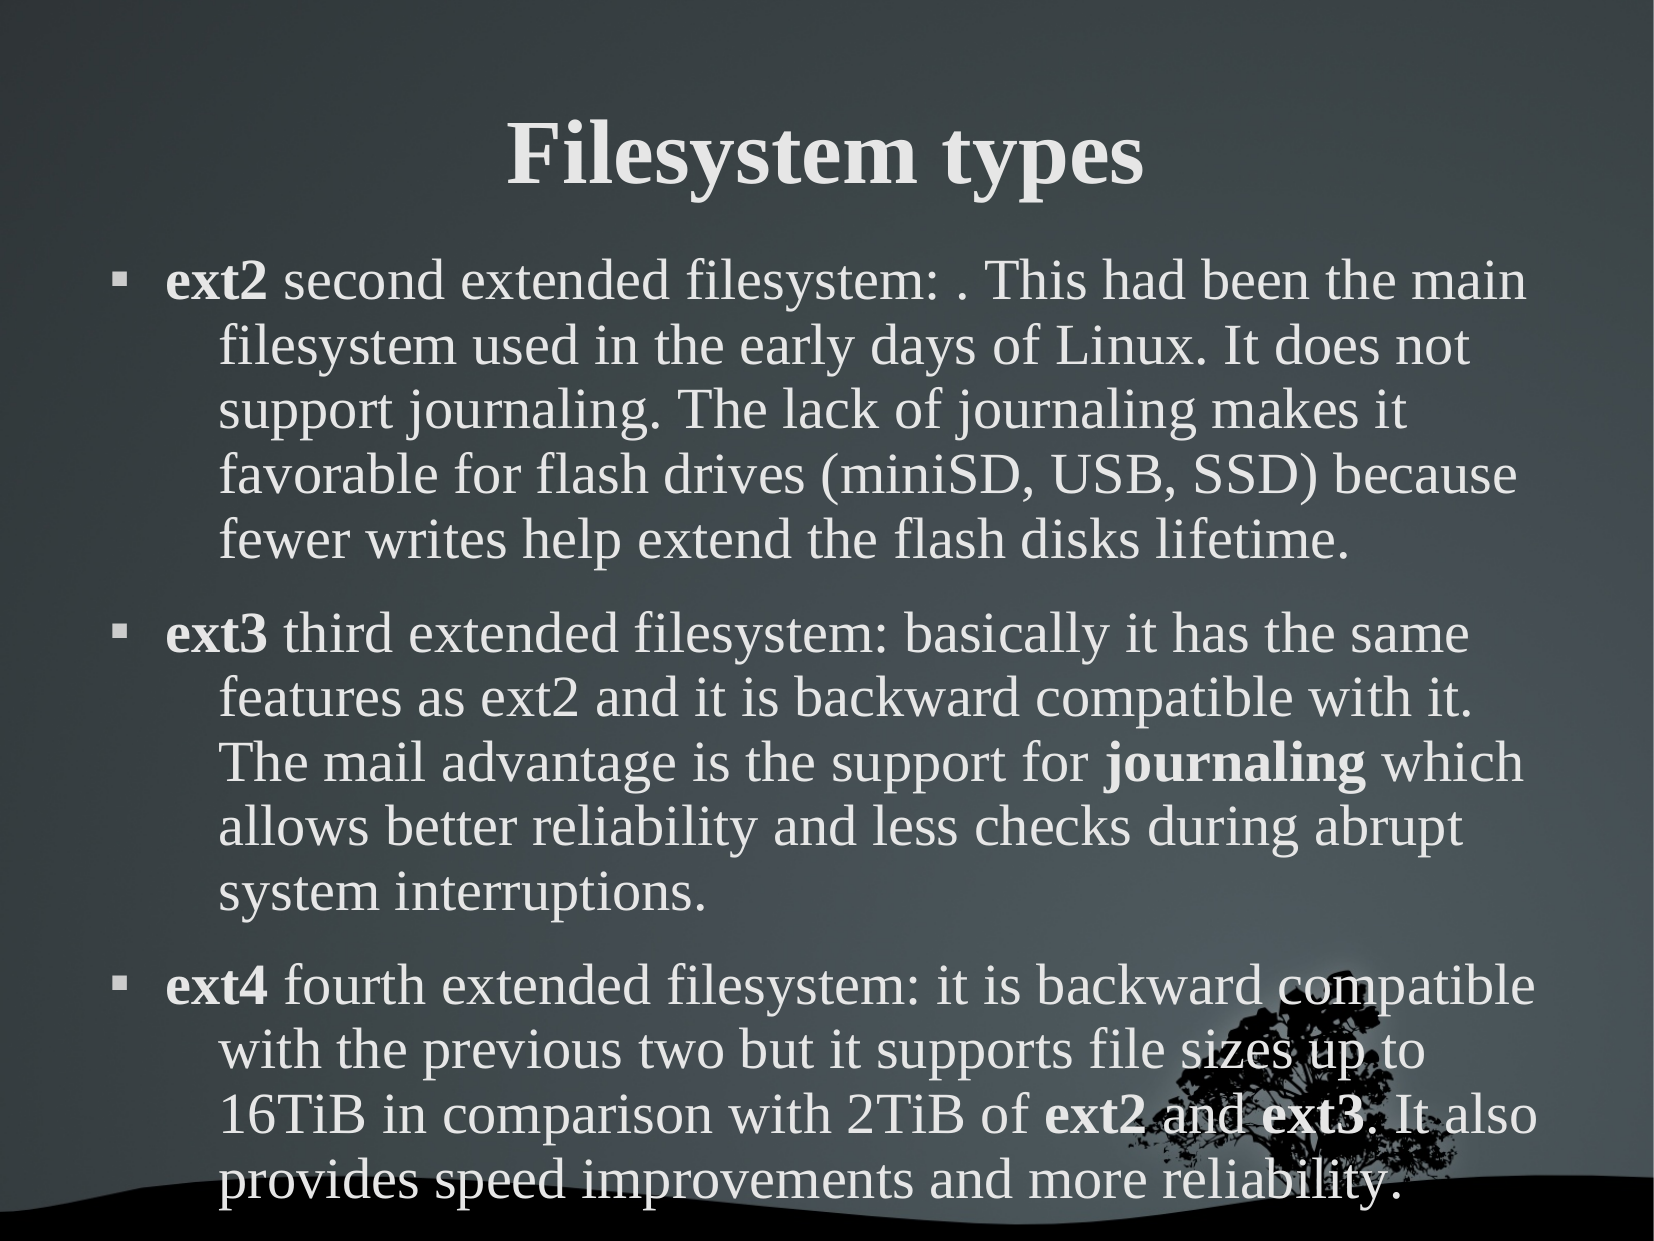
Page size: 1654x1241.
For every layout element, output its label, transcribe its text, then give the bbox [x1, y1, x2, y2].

list ext2 second extended filesystem: . This had been the main filesystem used in the early days of Linux. It does not support journaling. The lack of journaling makes it favorable for flash drives (miniSD, USB, SSD) because fewer writes help extend the flash disks lifetime. ext3 third extended filesystem: basically it has the same features as ext2 and it is backward compatible with it. The mail advantage is the support for journaling which allows better reliability and less checks during abrupt system interruptions. ext4 fourth extended filesystem: it is backward compatible with the previous two but it supports file sizes up to 16TiB in comparison with 2TiB of ext2 and ext3. It also provides speed improvements and more reliability. [76, 247, 1565, 1211]
picture [0, 0, 1654, 1241]
title Filesystem types [82, 49, 1571, 257]
